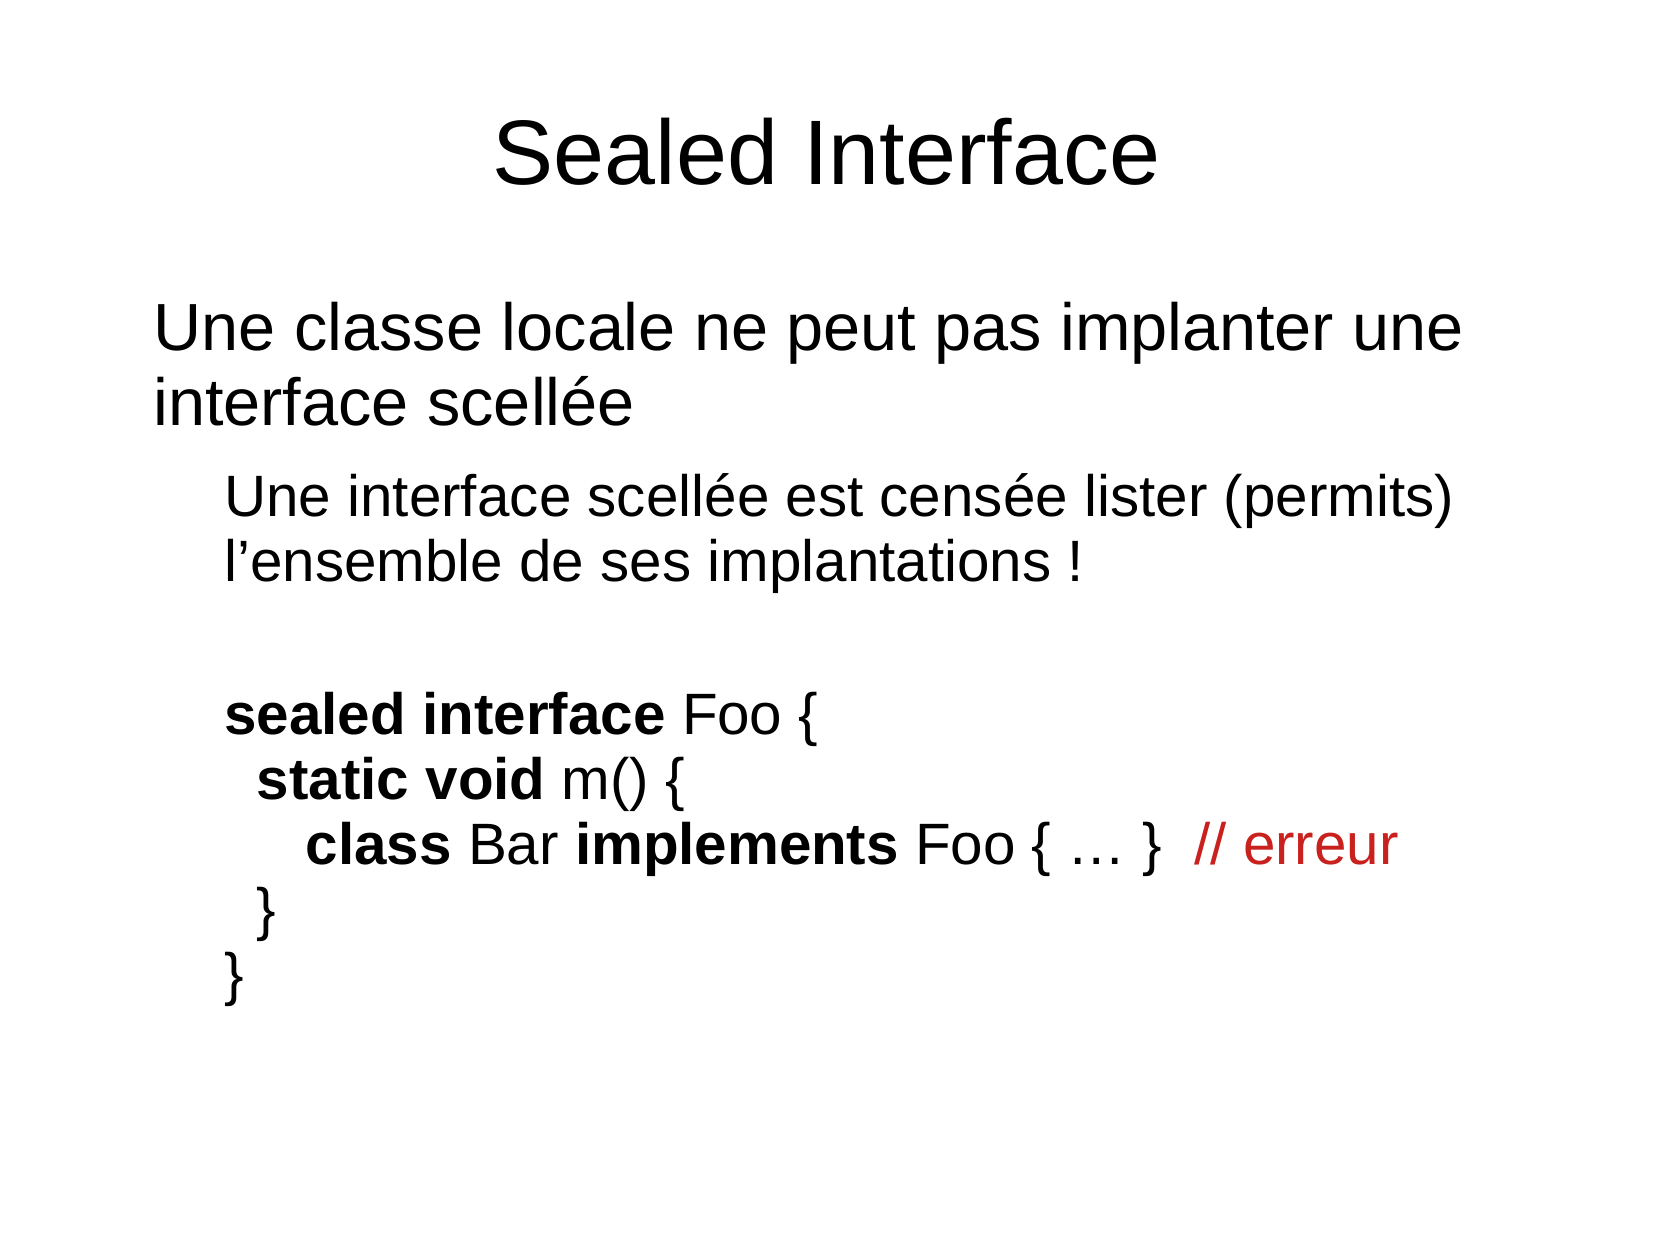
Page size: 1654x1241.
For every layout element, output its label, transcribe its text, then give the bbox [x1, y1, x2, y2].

title Sealed Interface [82, 49, 1571, 257]
list Une classe locale ne peut pas implanter une interface scellée Une interface scellée est censée lister (permits) l’ensemble de ses implantations ! sealed interface Foo { static void m() { class Bar implements Foo { … } // erreur } } [82, 290, 1571, 1010]
